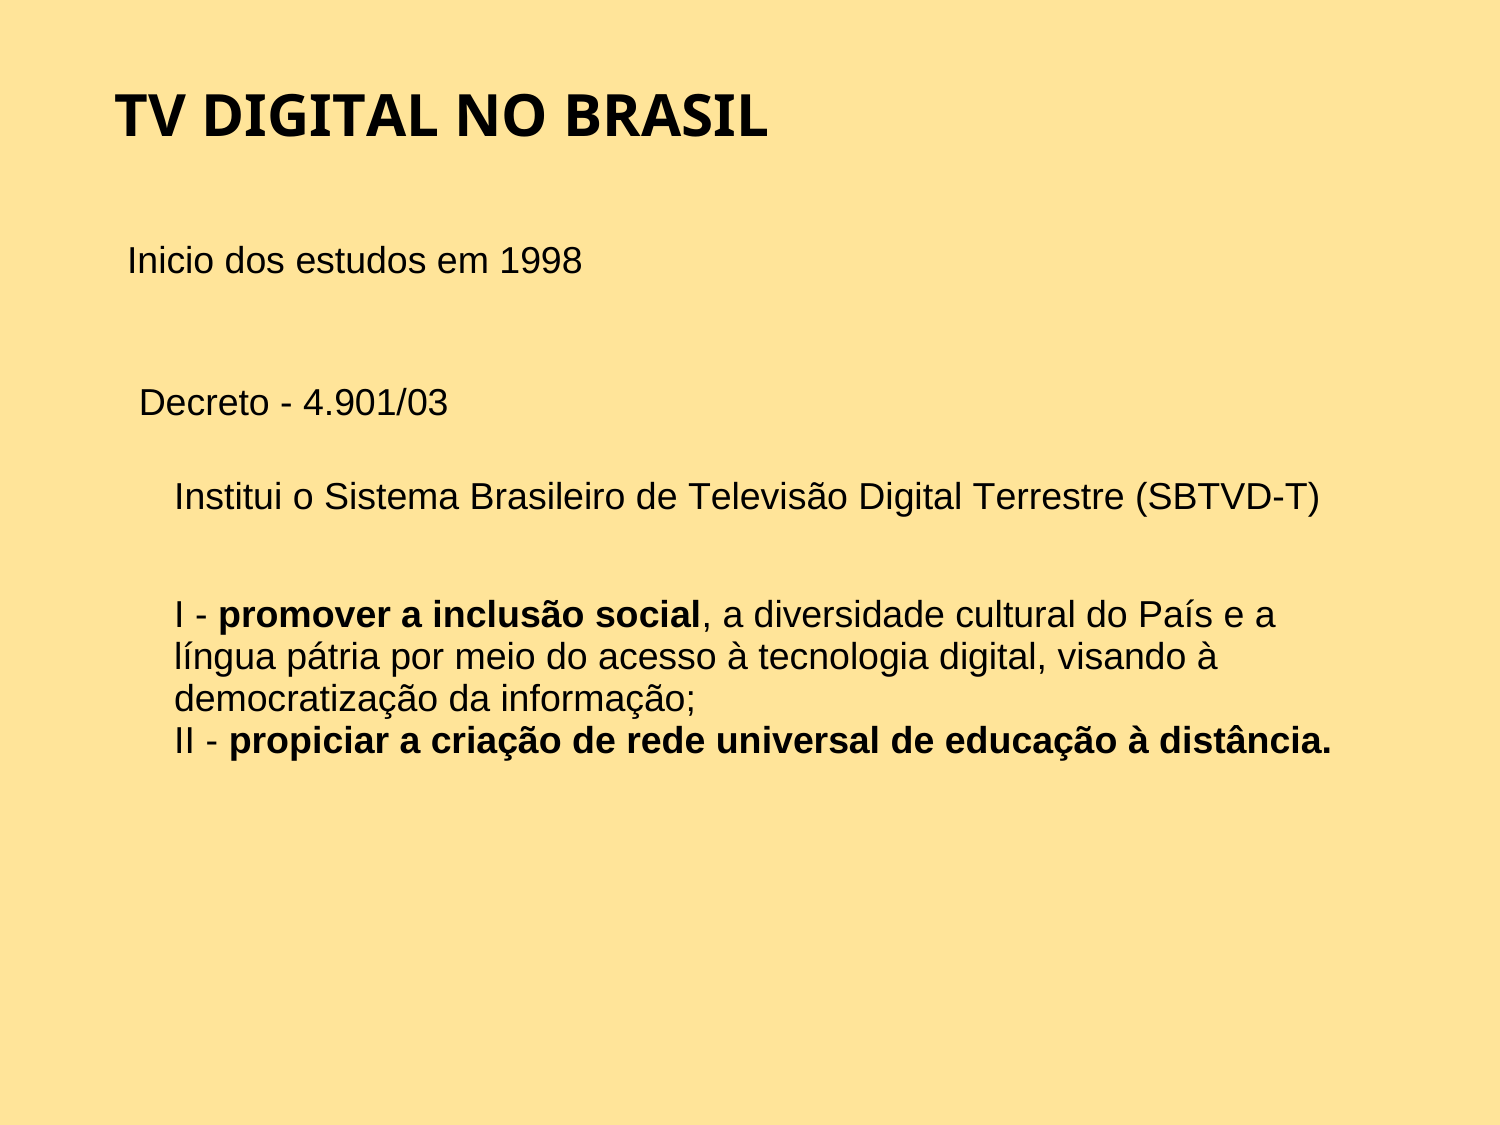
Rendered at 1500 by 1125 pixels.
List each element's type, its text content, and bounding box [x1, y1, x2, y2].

text_box Inicio dos estudos em 1998 [112, 231, 1223, 290]
text_box Institui o Sistema Brasileiro de Televisão Digital Terrestre (SBTVD-T) [159, 467, 1377, 526]
text_box Decreto - 4.901/03 [123, 373, 1081, 431]
text_box TV DIGITAL NO BRASIL [100, 66, 1258, 162]
text_box I - promover a inclusão social, a diversidade cultural do País e a língua pátria por meio do acesso à tecnologia digital, visando à democratização da informação; II - propiciar a criação de rede universal de educação à distância. [159, 586, 1388, 770]
